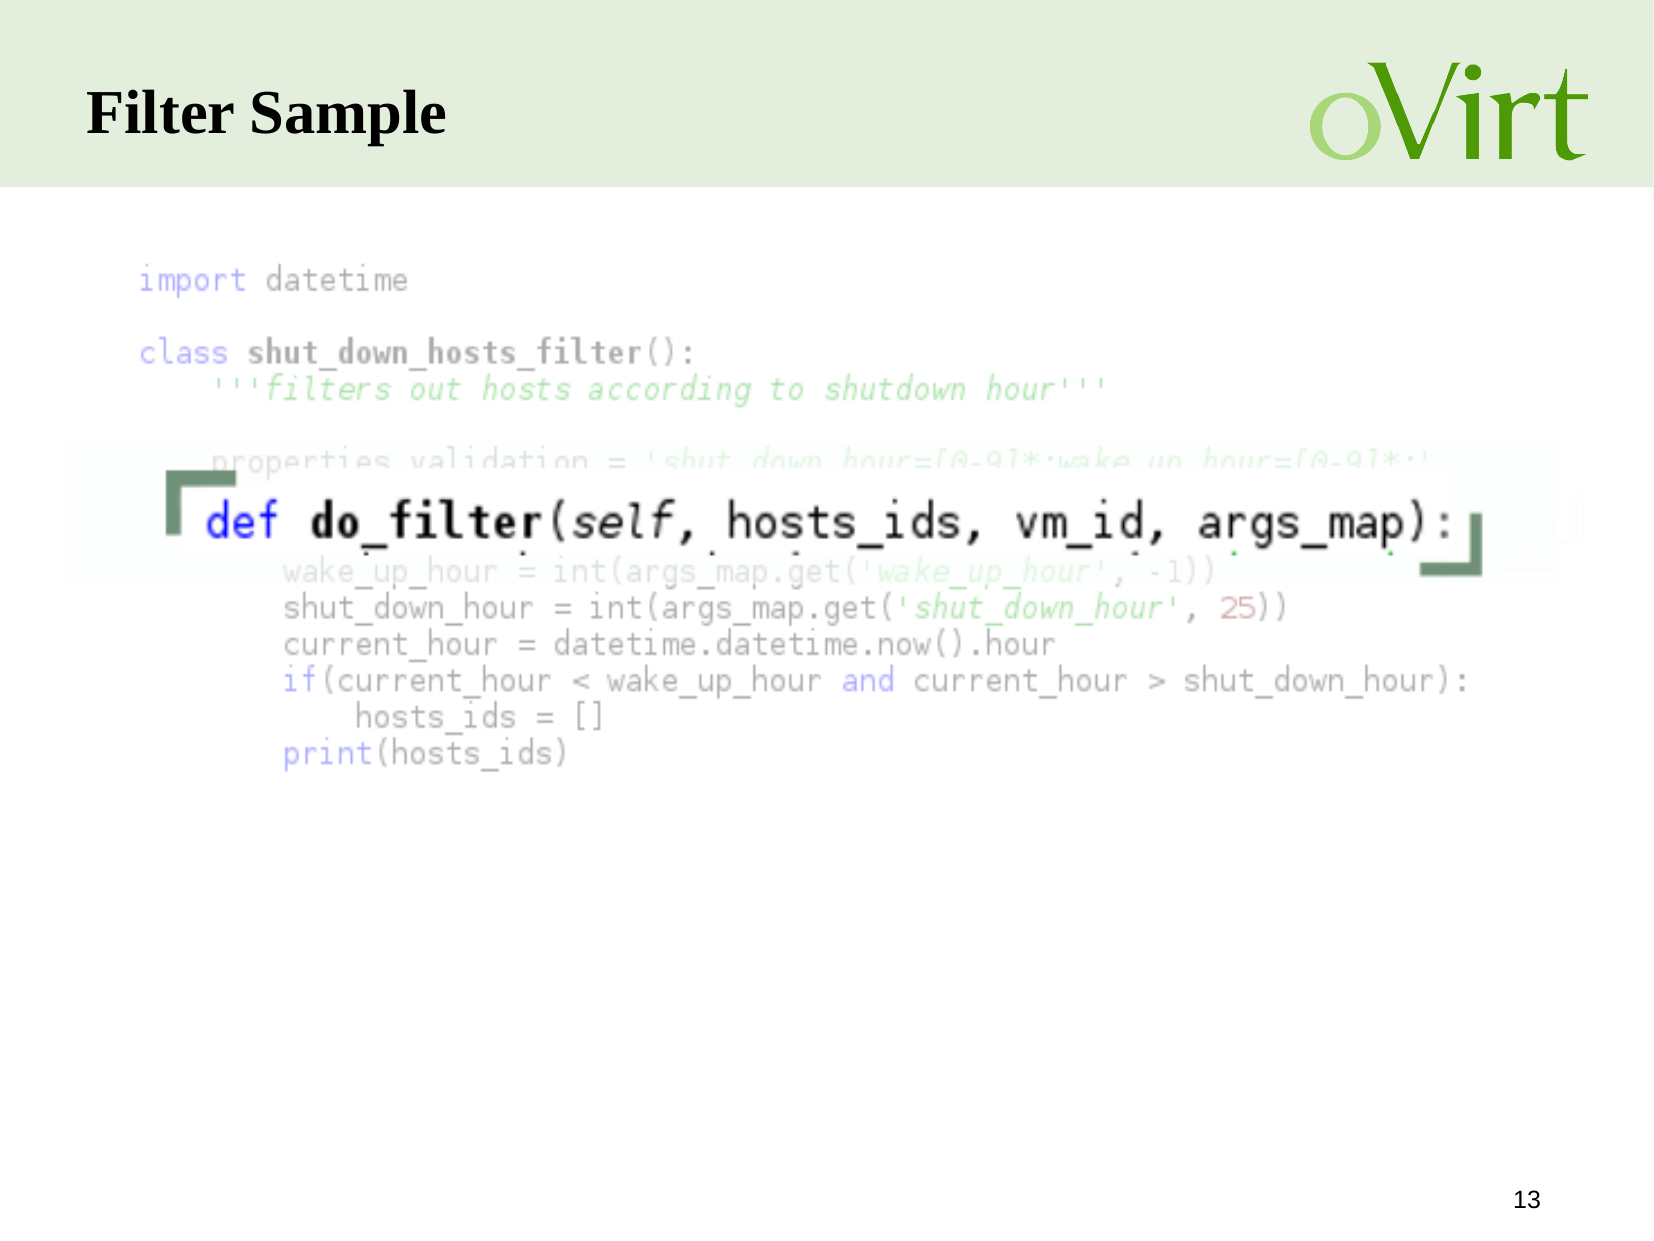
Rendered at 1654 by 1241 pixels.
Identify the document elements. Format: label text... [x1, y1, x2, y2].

title Filter Sample [86, 36, 1307, 187]
picture [0, 187, 1654, 1163]
picture [1307, 36, 1613, 180]
